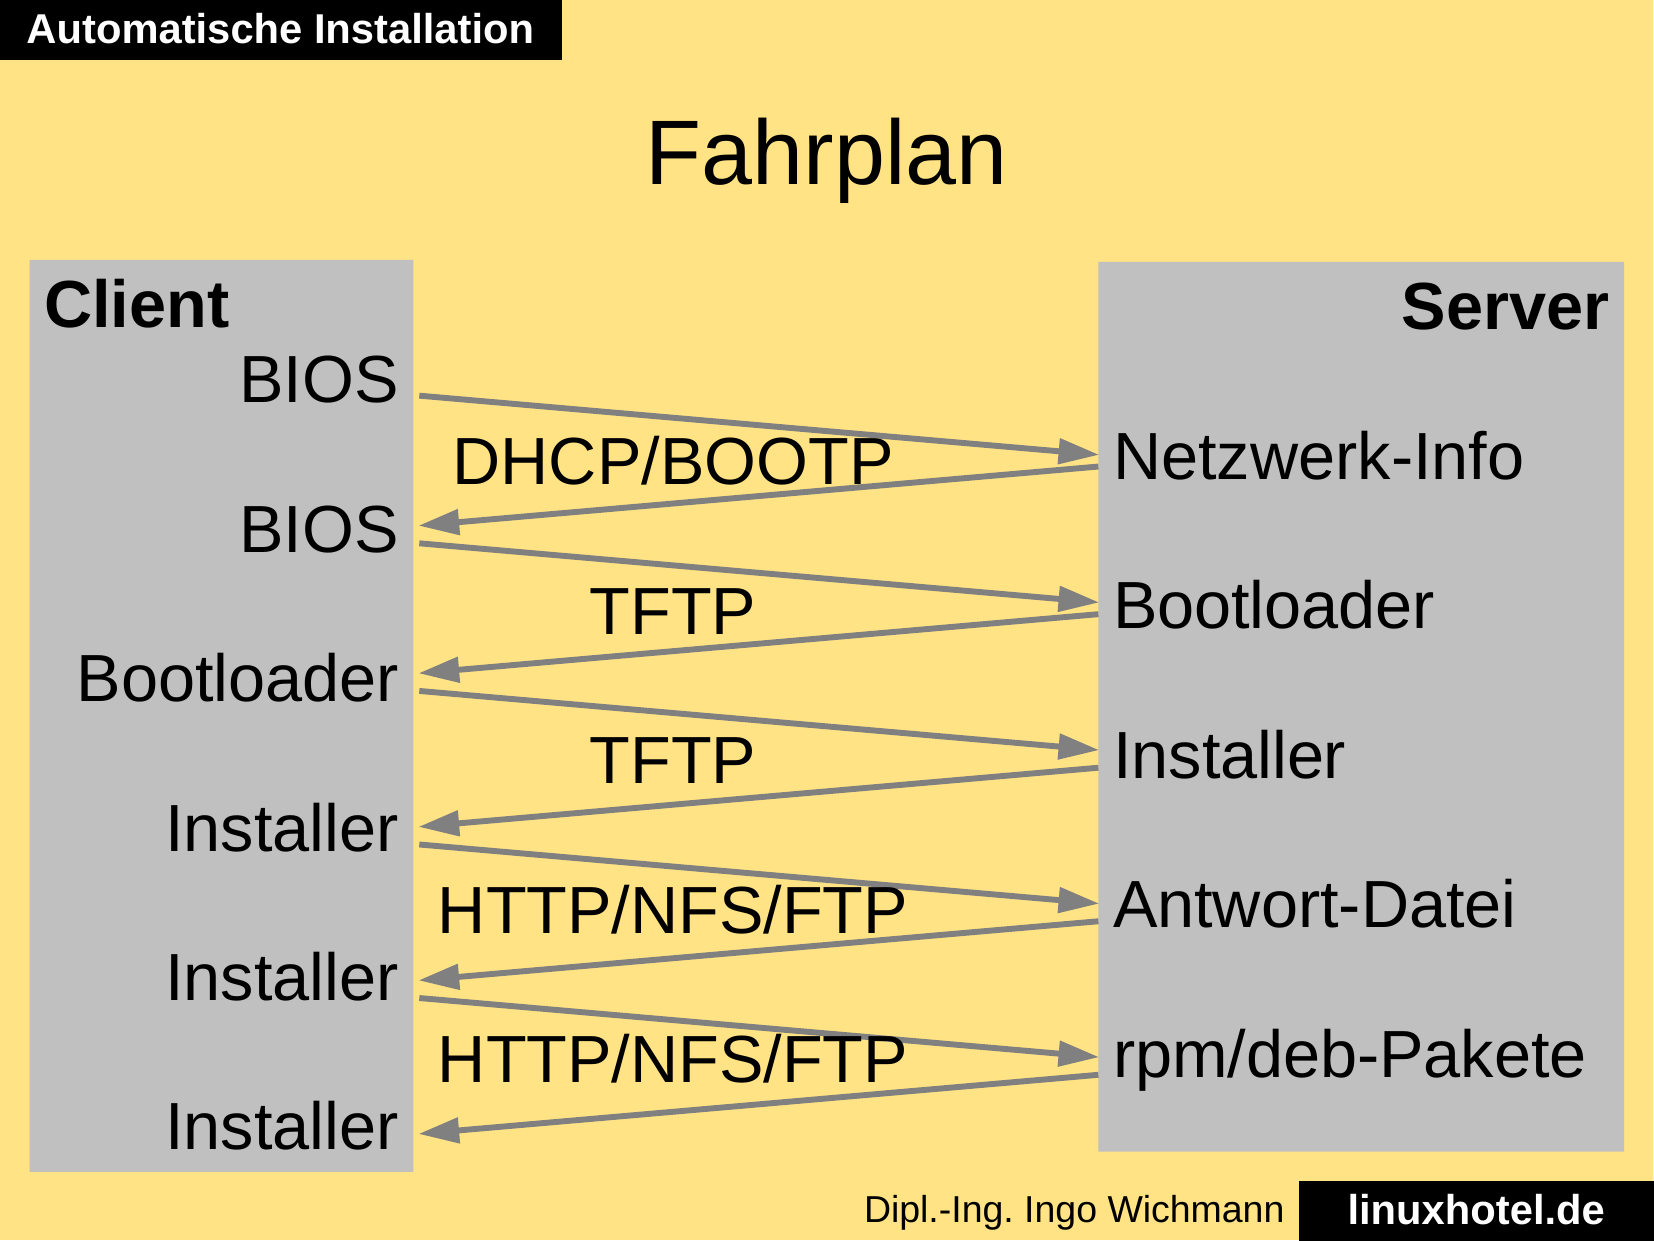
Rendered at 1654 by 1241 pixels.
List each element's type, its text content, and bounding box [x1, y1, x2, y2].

text_box Server Netzwerk-Info Bootloader Installer Antwort-Datei rpm/deb-Pakete [1098, 261, 1625, 1152]
text_box linuxhotel.de [1299, 1181, 1654, 1241]
text_box Client BIOS BIOS Bootloader Installer Installer Installer [29, 259, 414, 1172]
text_box Automatische Installation [0, 0, 562, 60]
text_box Dipl.-Ing. Ingo Wichmann [945, 1181, 1300, 1238]
text_box DHCP/BOOTP TFTP TFTP HTTP/NFS/FTP HTTP/NFS/FTP [401, 267, 945, 1241]
title Fahrplan [82, 49, 1571, 257]
